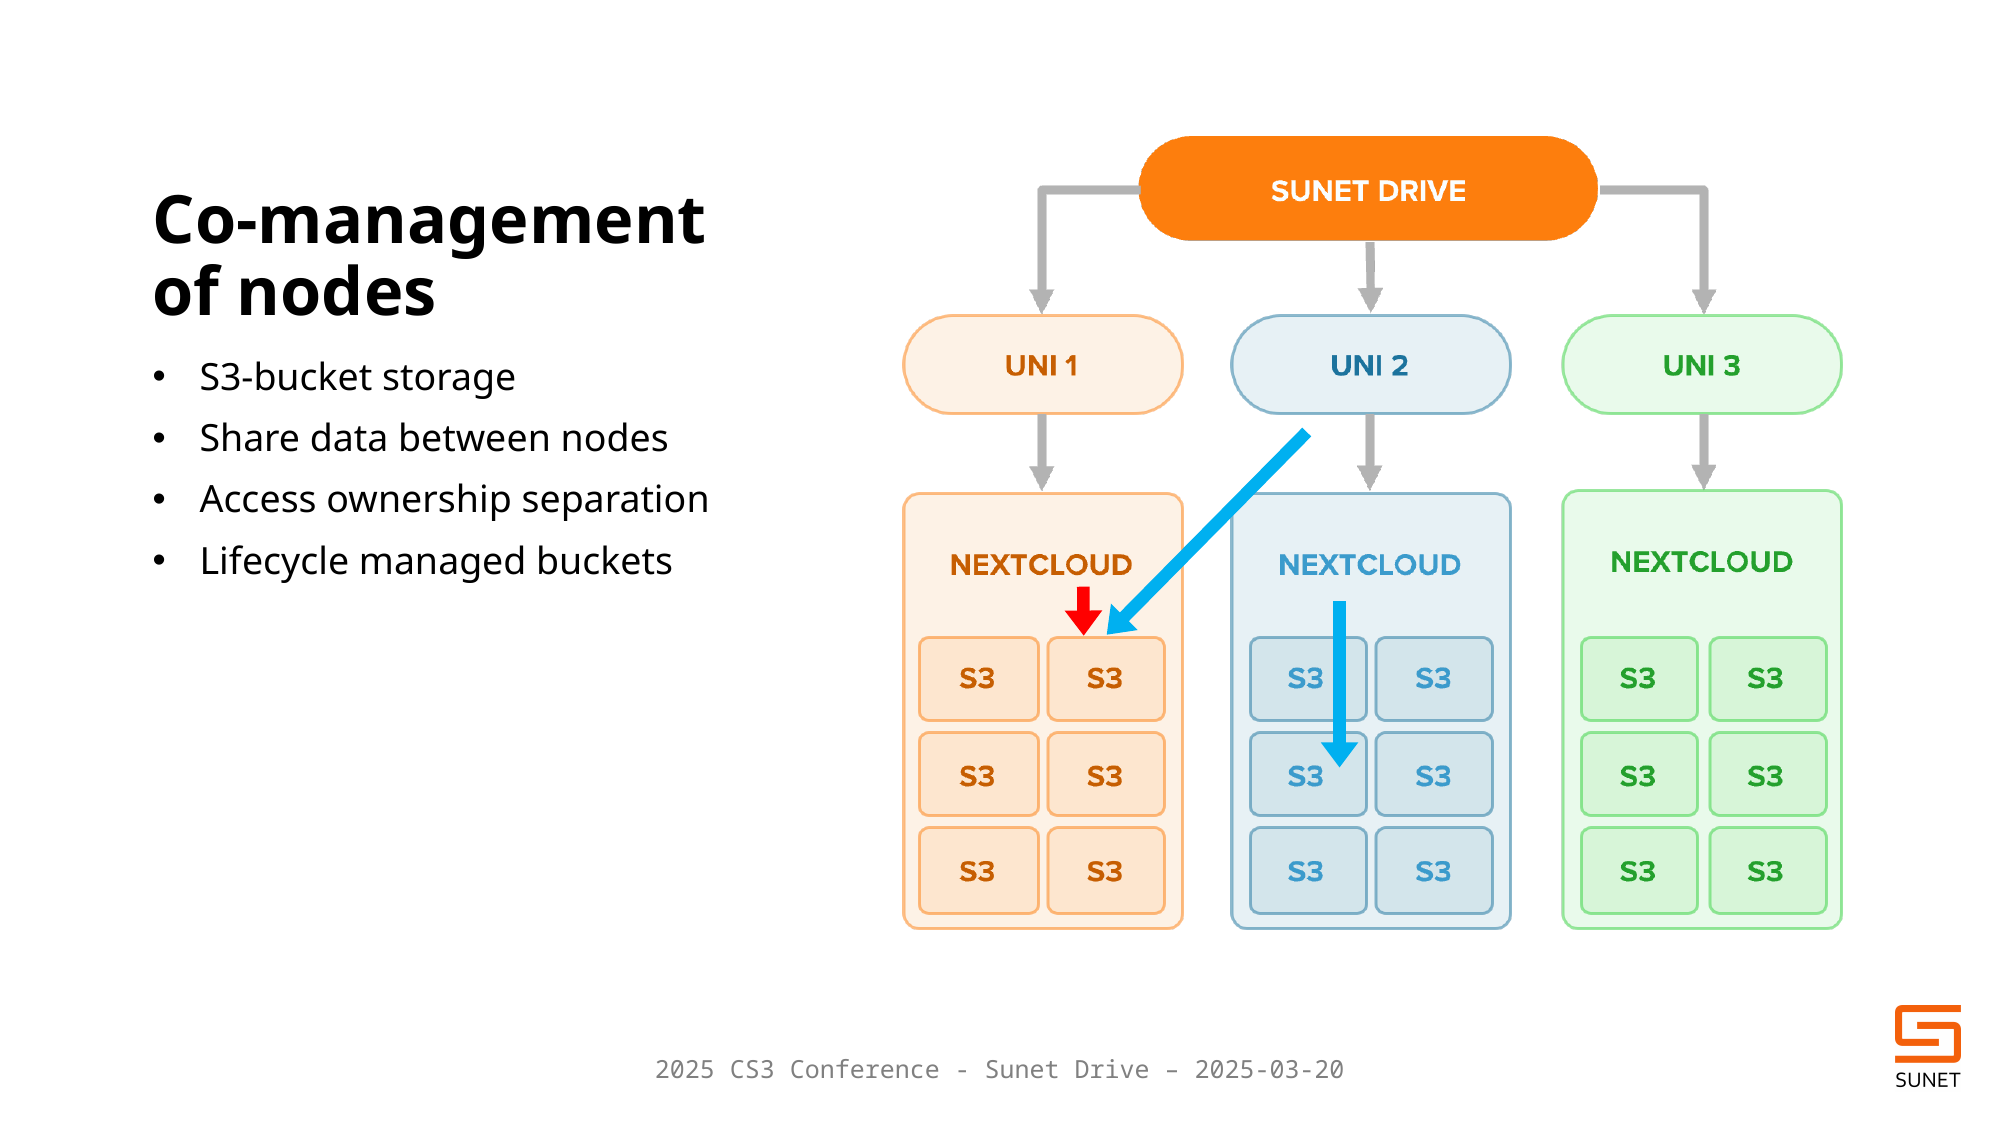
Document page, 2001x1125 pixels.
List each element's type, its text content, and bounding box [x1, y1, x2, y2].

picture [1895, 1005, 1961, 1092]
title Co-management of nodes [137, 75, 783, 338]
picture [902, 136, 1843, 930]
list S3-bucket storage Share data between nodes Access ownership separation Lifecycle managed buckets [137, 350, 783, 930]
list 2025 CS3 Conference - Sunet Drive – 2025-03-20 [250, 1050, 1751, 1096]
